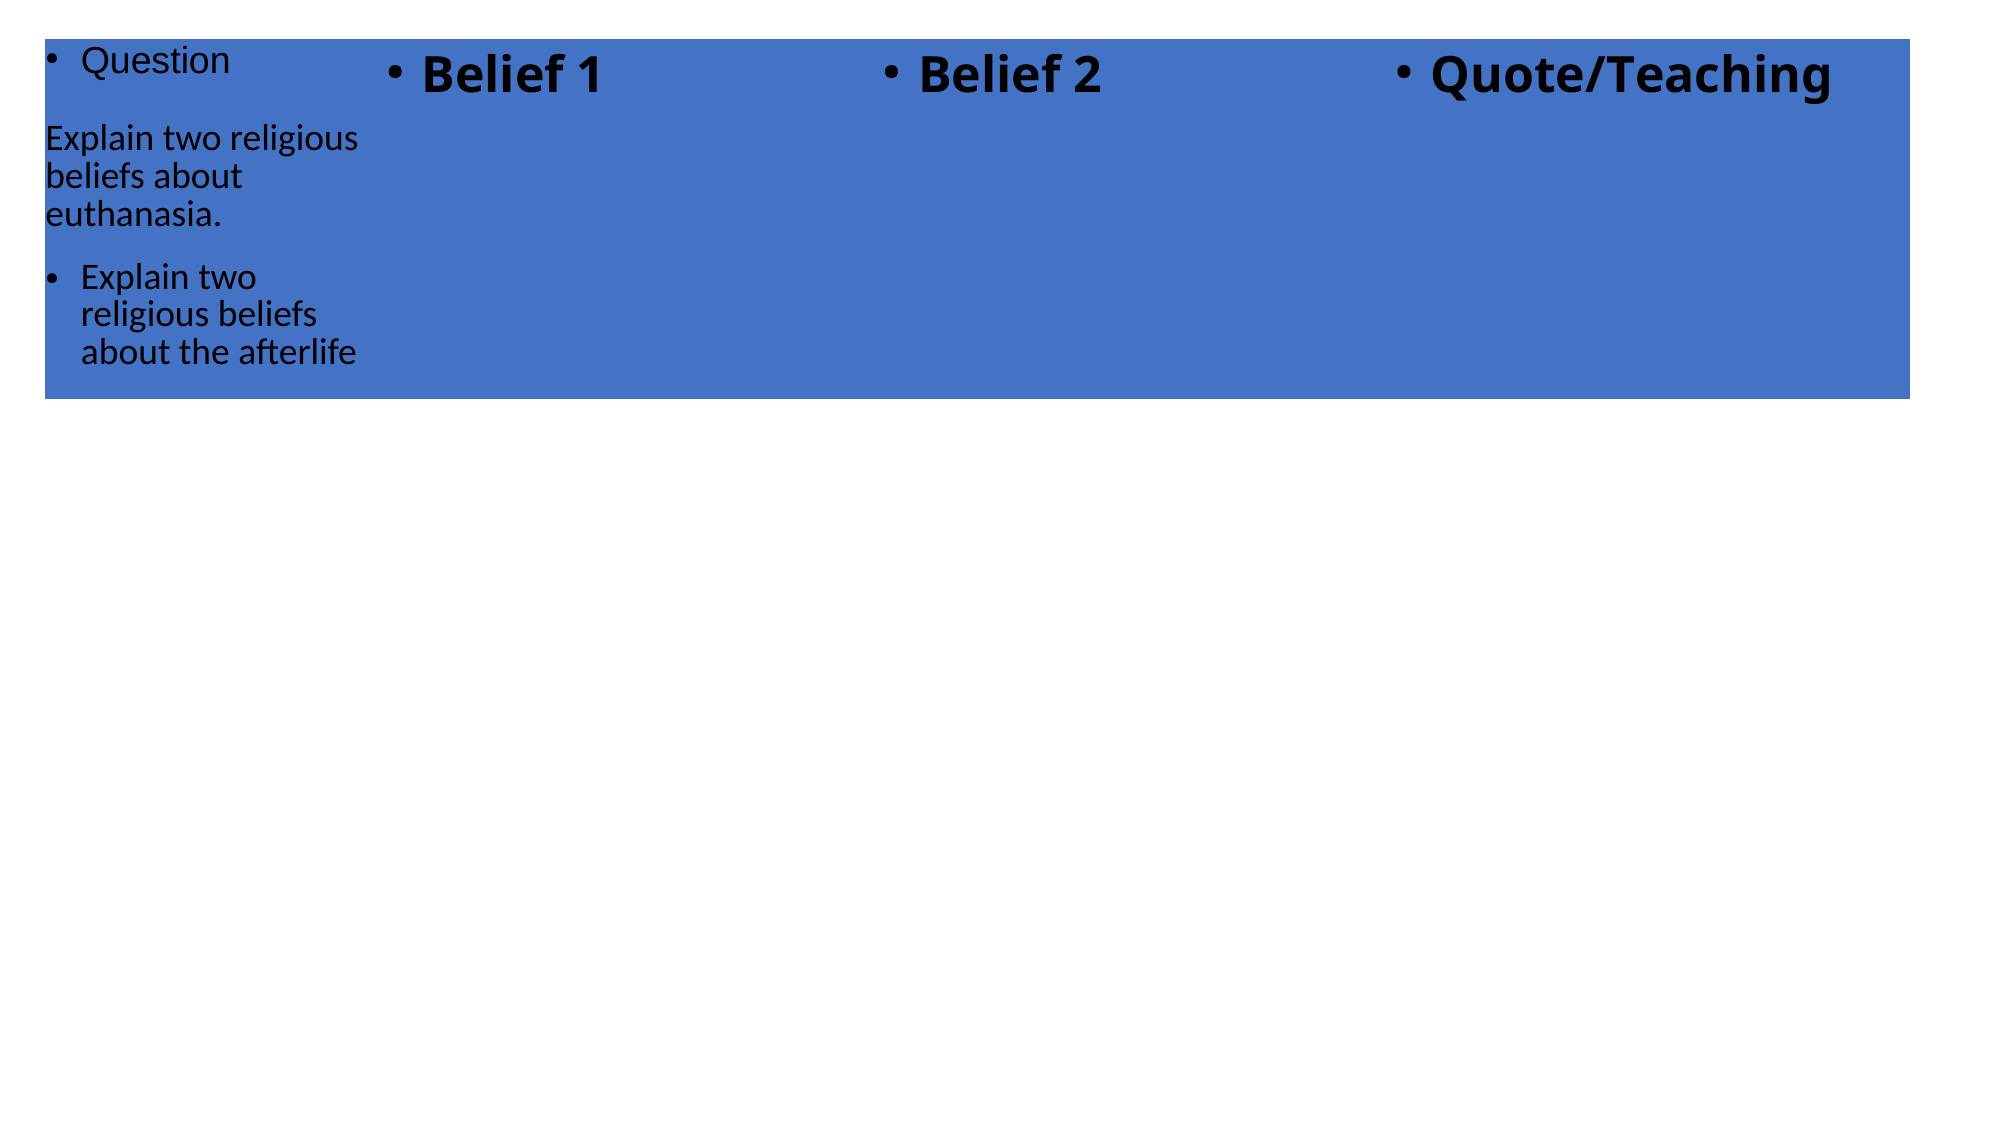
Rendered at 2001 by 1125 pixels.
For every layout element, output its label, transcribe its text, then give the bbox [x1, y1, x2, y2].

table_cell [386, 261, 883, 399]
table_header Belief 2 [883, 39, 1395, 123]
table_header Quote/Teaching [1395, 39, 1910, 123]
table_cell Explain two religious beliefs about the afterlife [45, 261, 386, 399]
table_cell [1395, 261, 1910, 399]
table_cell [883, 261, 1395, 399]
table_header Question [45, 39, 386, 123]
table_cell Explain two religious beliefs about euthanasia. [45, 123, 386, 261]
table_cell [883, 123, 1395, 261]
table_header Belief 1 [386, 39, 883, 123]
table_cell [1395, 123, 1910, 261]
table_cell [386, 123, 883, 261]
